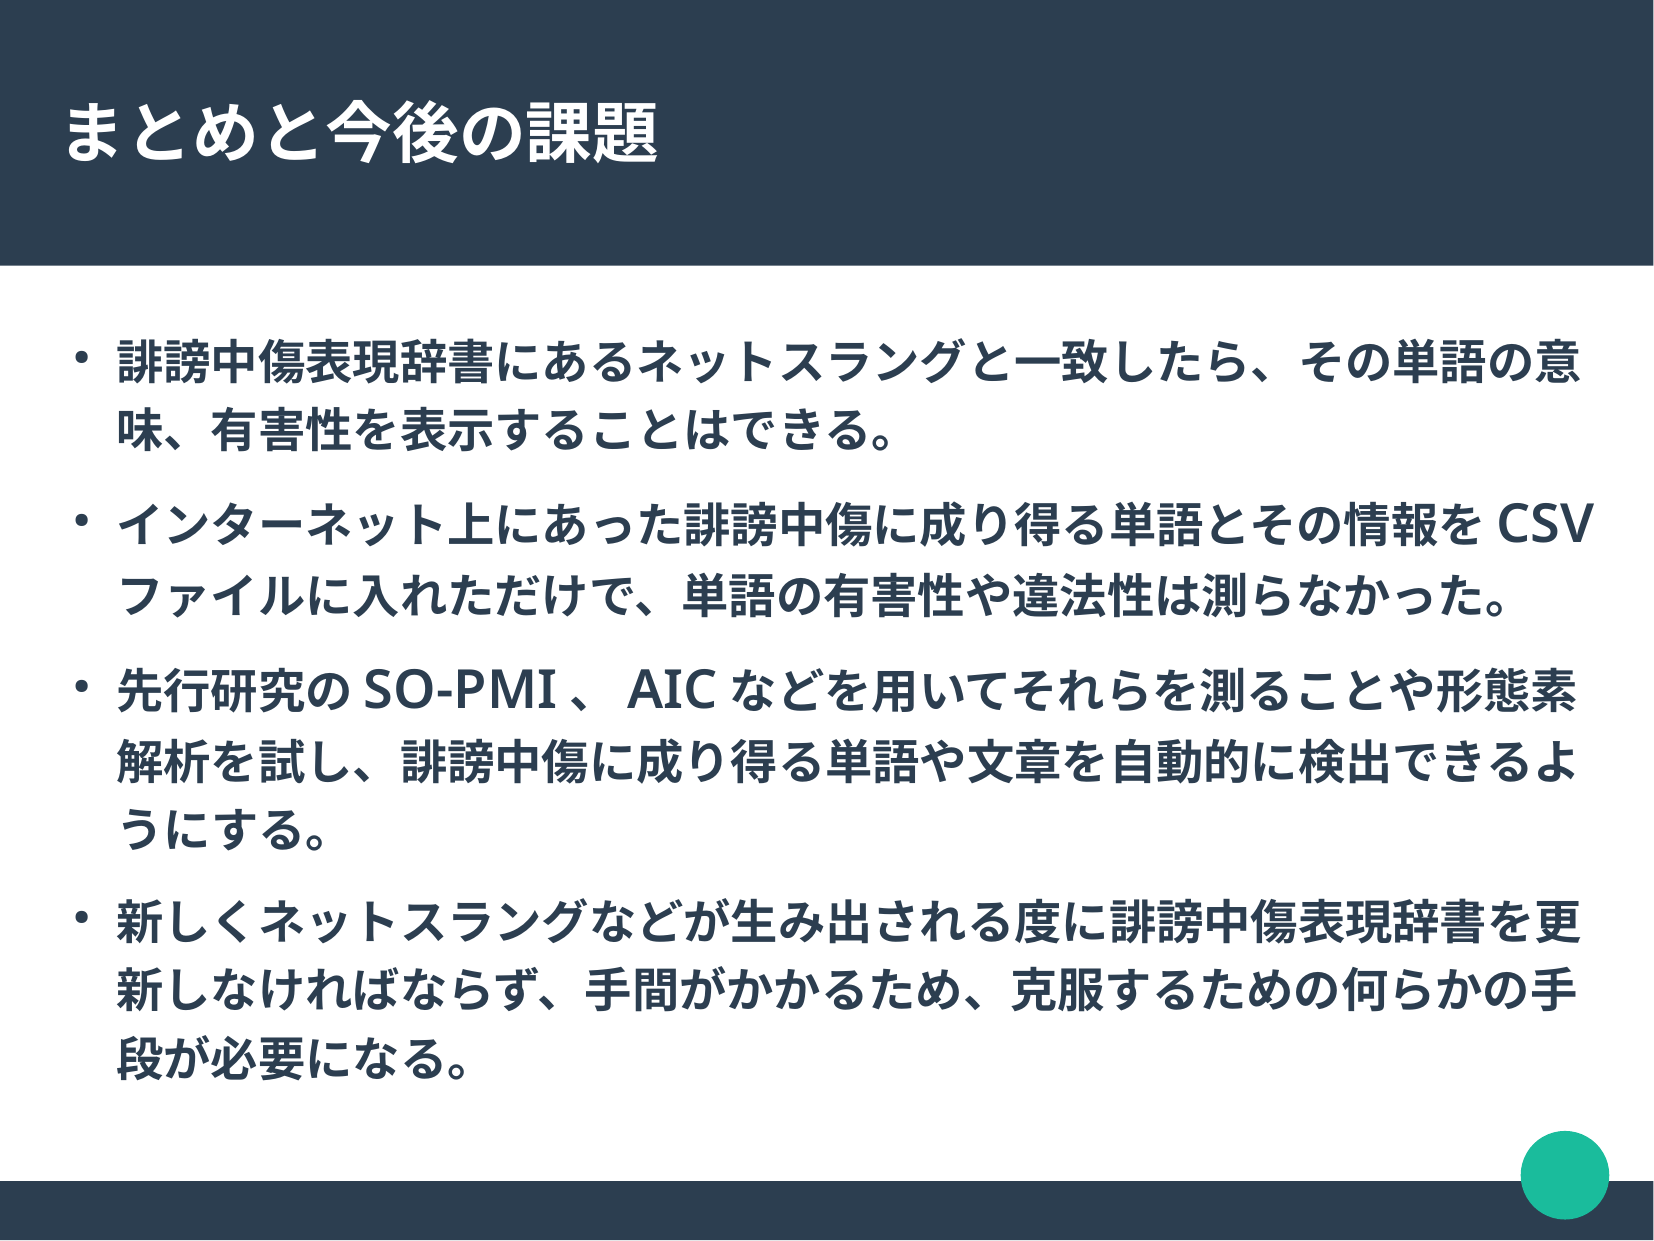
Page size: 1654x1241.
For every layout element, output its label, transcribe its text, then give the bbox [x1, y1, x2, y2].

list 誹謗中傷表現辞書にあるネットスラングと一致したら、その単語の意味、有害性を表示することはできる。 インターネット上にあった誹謗中傷に成り得る単語とその情報をCSVファイルに入れただけで、単語の有害性や違法性は測らなかった。 先行研究のSO-PMI、AICなどを用いてそれらを測ることや形態素解析を試し、誹謗中傷に成り得る単語や文章を自動的に検出できるようにする。 新しくネットスラングなどが生み出される度に誹謗中傷表現辞書を更新しなければならず、手間がかかるため、克服するための何らかの手段が必要になる。 [59, 324, 1595, 1152]
title まとめと今後の課題 [59, 49, 1595, 207]
